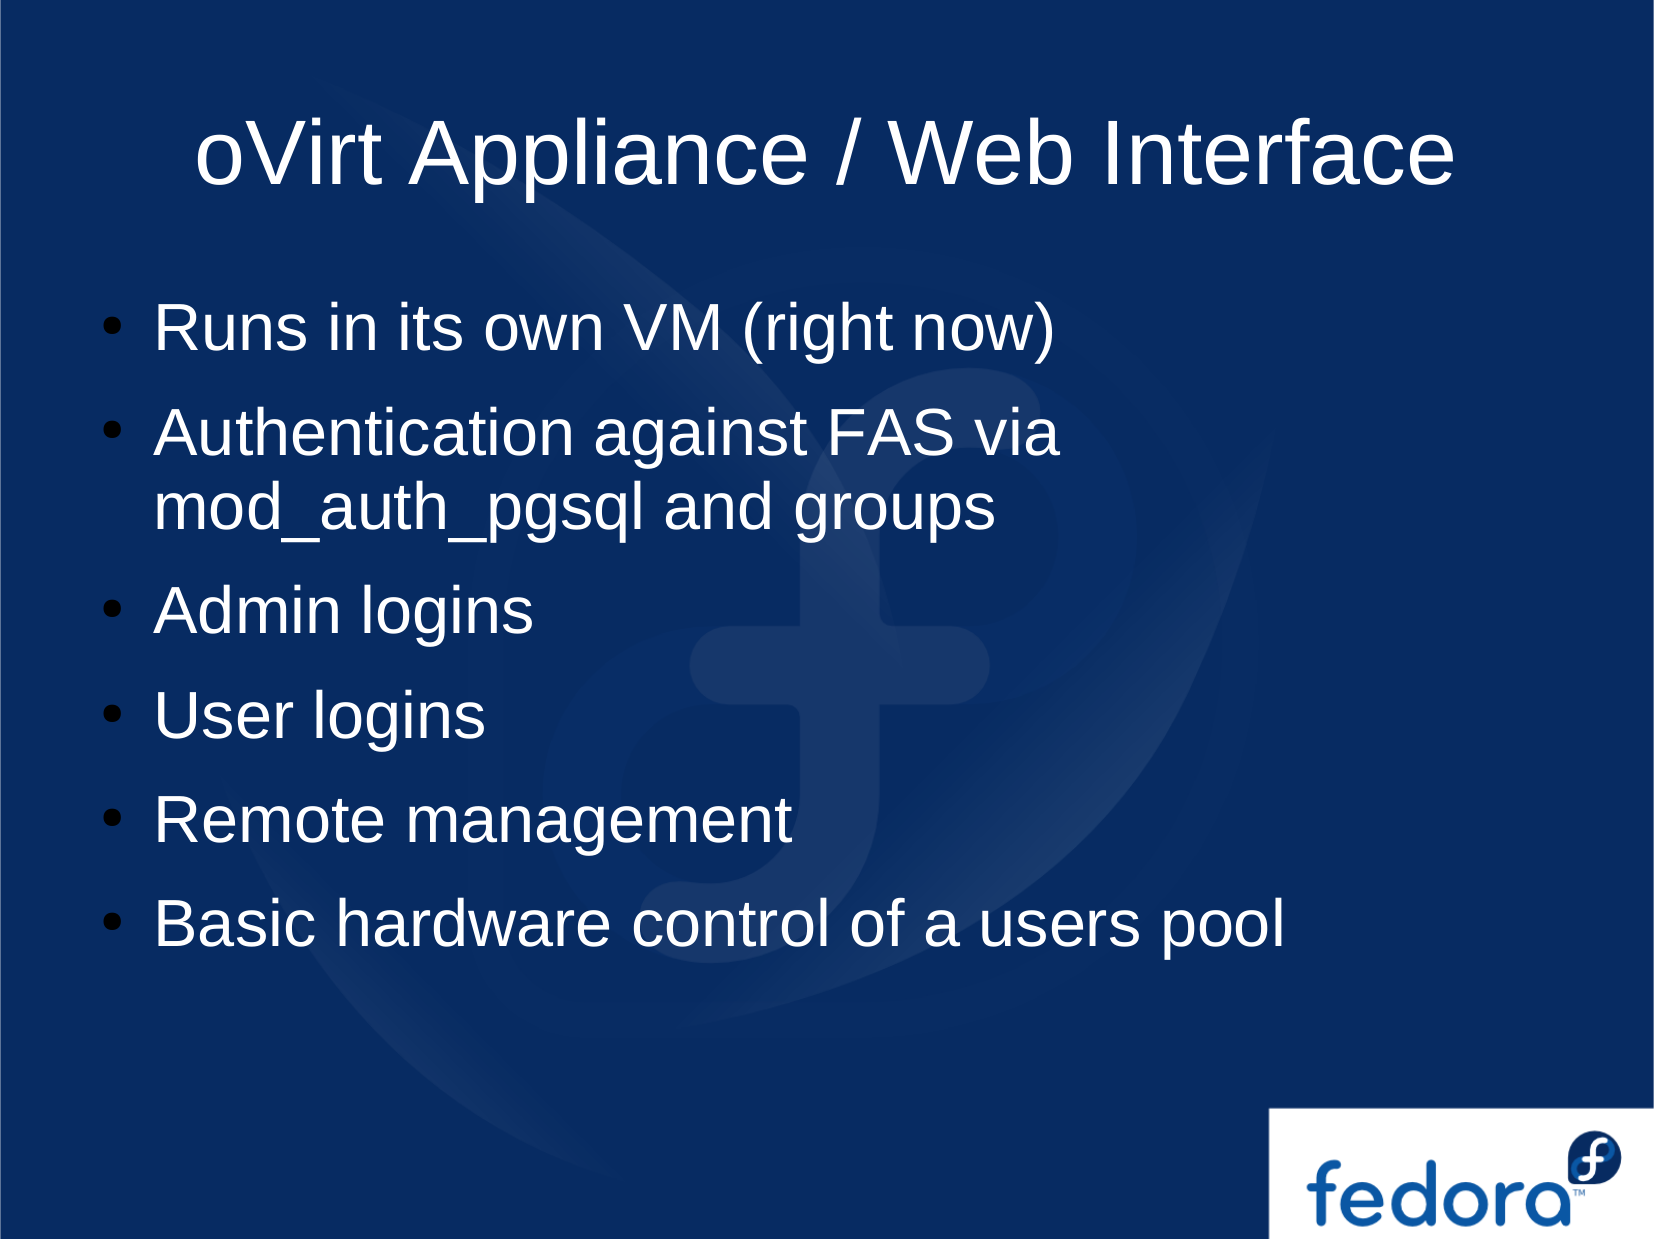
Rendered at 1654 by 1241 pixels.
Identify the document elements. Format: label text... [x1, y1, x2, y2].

picture [0, 0, 1654, 1239]
title oVirt Appliance / Web Interface [82, 56, 1571, 250]
list Runs in its own VM (right now) Authentication against FAS via mod_auth_pgsql and groups Admin logins User logins Remote management Basic hardware control of a users pool [82, 290, 1571, 1094]
